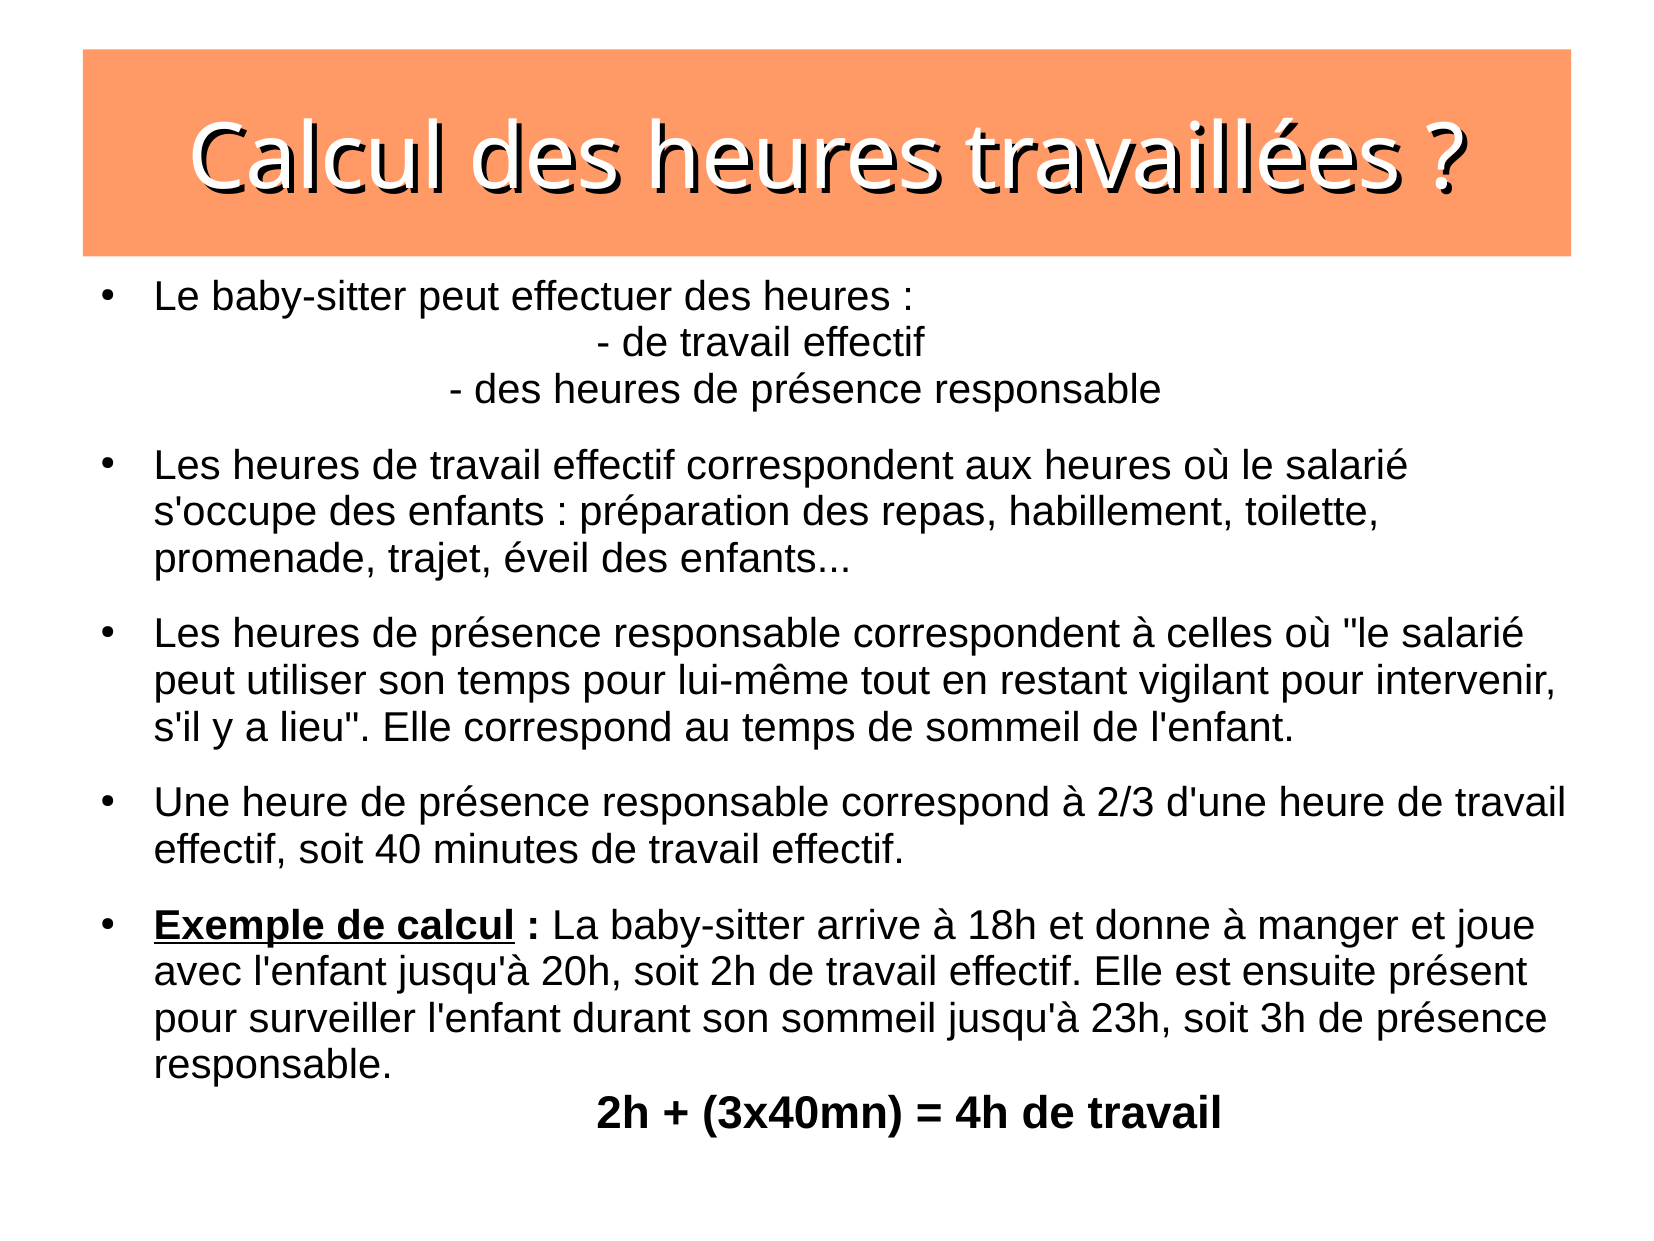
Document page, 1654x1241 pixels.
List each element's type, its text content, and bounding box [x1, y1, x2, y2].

title Calcul des heures travaillées ? [82, 49, 1572, 257]
list Le baby-sitter peut effectuer des heures : - de travail effectif - des heures de présence responsable Les heures de travail effectif correspondent aux heures où le salarié s'occupe des enfants : préparation des repas, habillement, toilette, promenade, trajet, éveil des enfants... Les heures de présence responsable correspondent à celles où "le salarié peut utiliser son temps pour lui-même tout en restant vigilant pour intervenir, s'il y a lieu". Elle correspond au temps de sommeil de l'enfant. Une heure de présence responsable correspond à 2/3 d'une heure de travail effectif, soit 40 minutes de travail effectif. Exemple de calcul : La baby-sitter arrive à 18h et donne à manger et joue avec l'enfant jusqu'à 20h, soit 2h de travail effectif. Elle est ensuite présent pour surveiller l'enfant durant son sommeil jusqu'à 23h, soit 3h de présence responsable. 2h + (3x40mn) = 4h de travail [82, 272, 1571, 1223]
